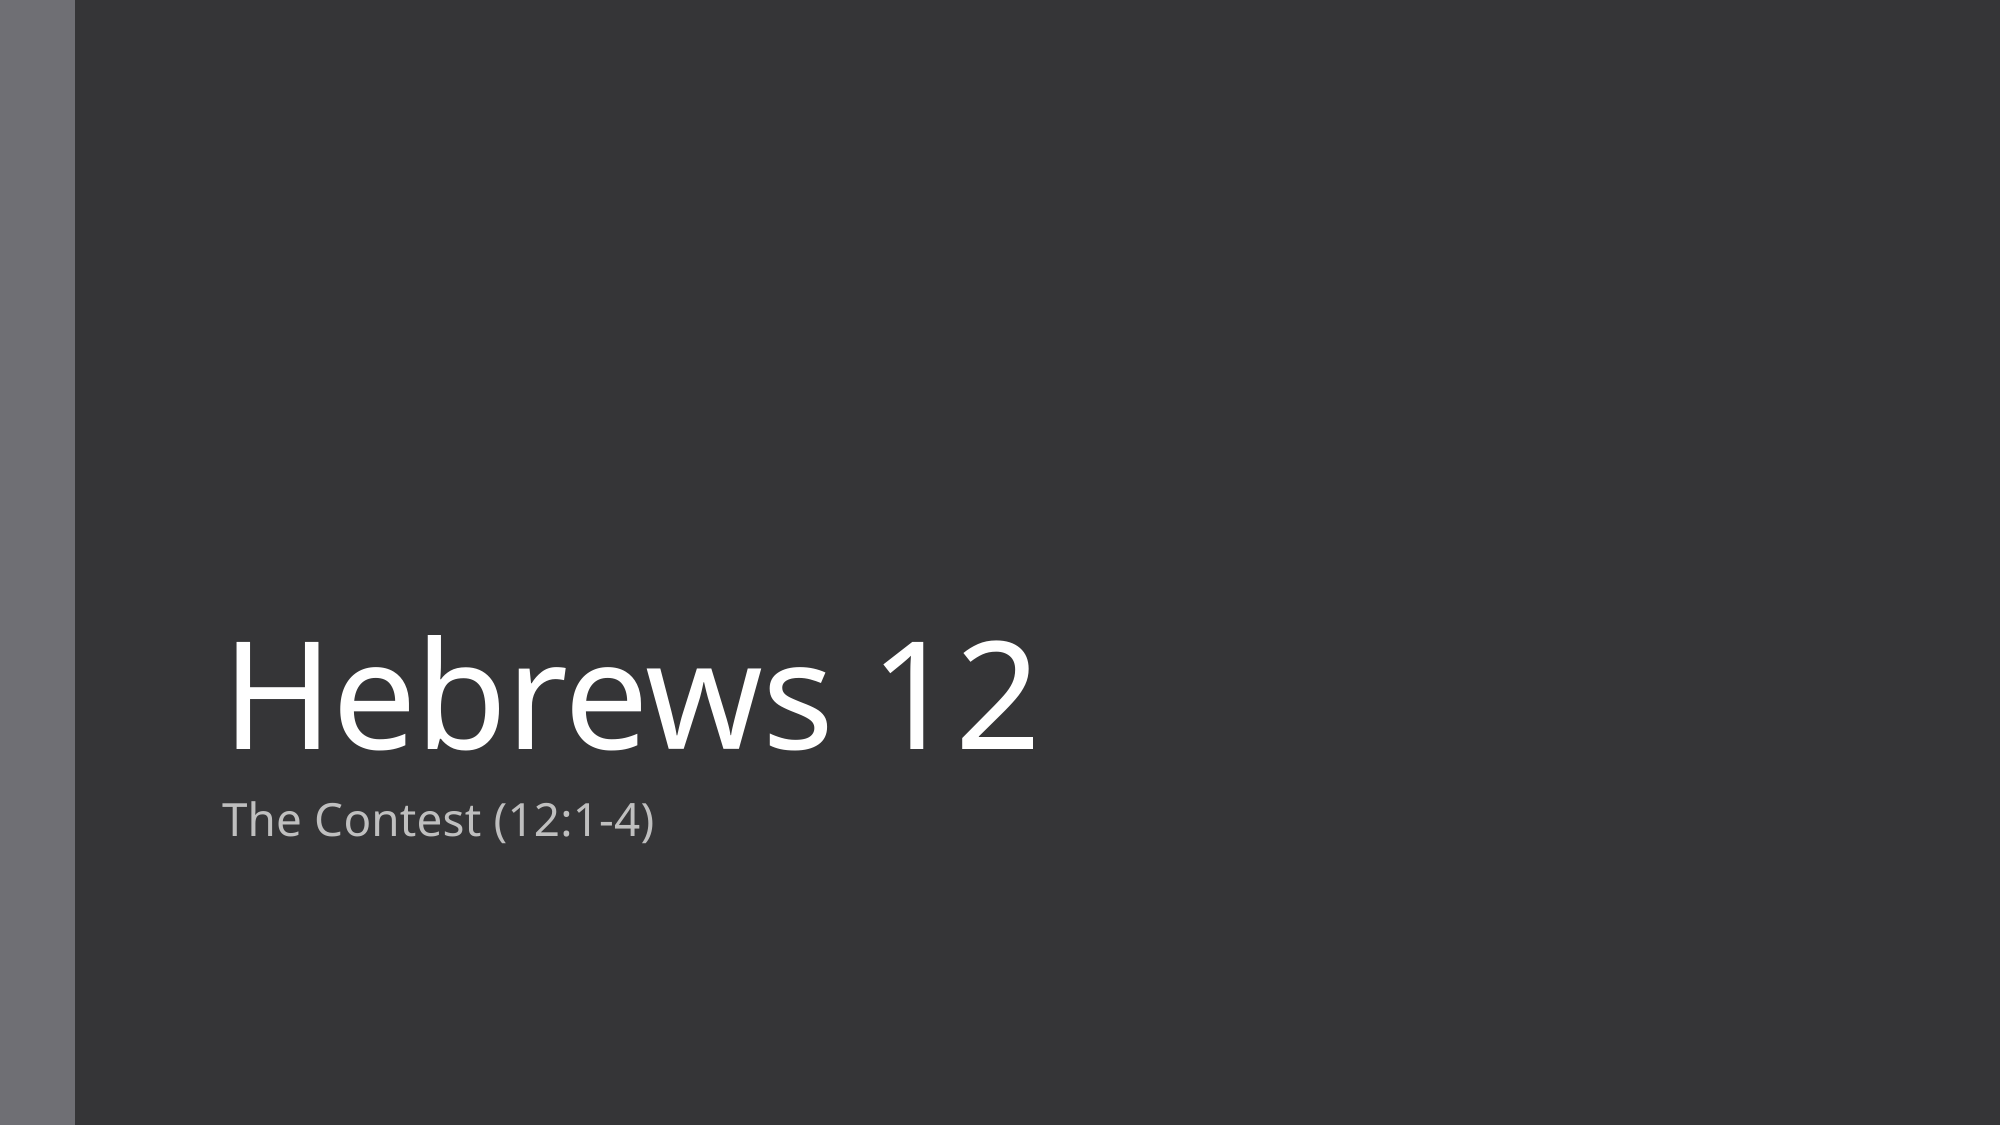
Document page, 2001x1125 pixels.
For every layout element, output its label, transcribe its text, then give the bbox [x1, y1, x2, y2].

subtitle The Contest (12:1-4) [206, 787, 1752, 1066]
title Hebrews 12 [206, 124, 1752, 787]
